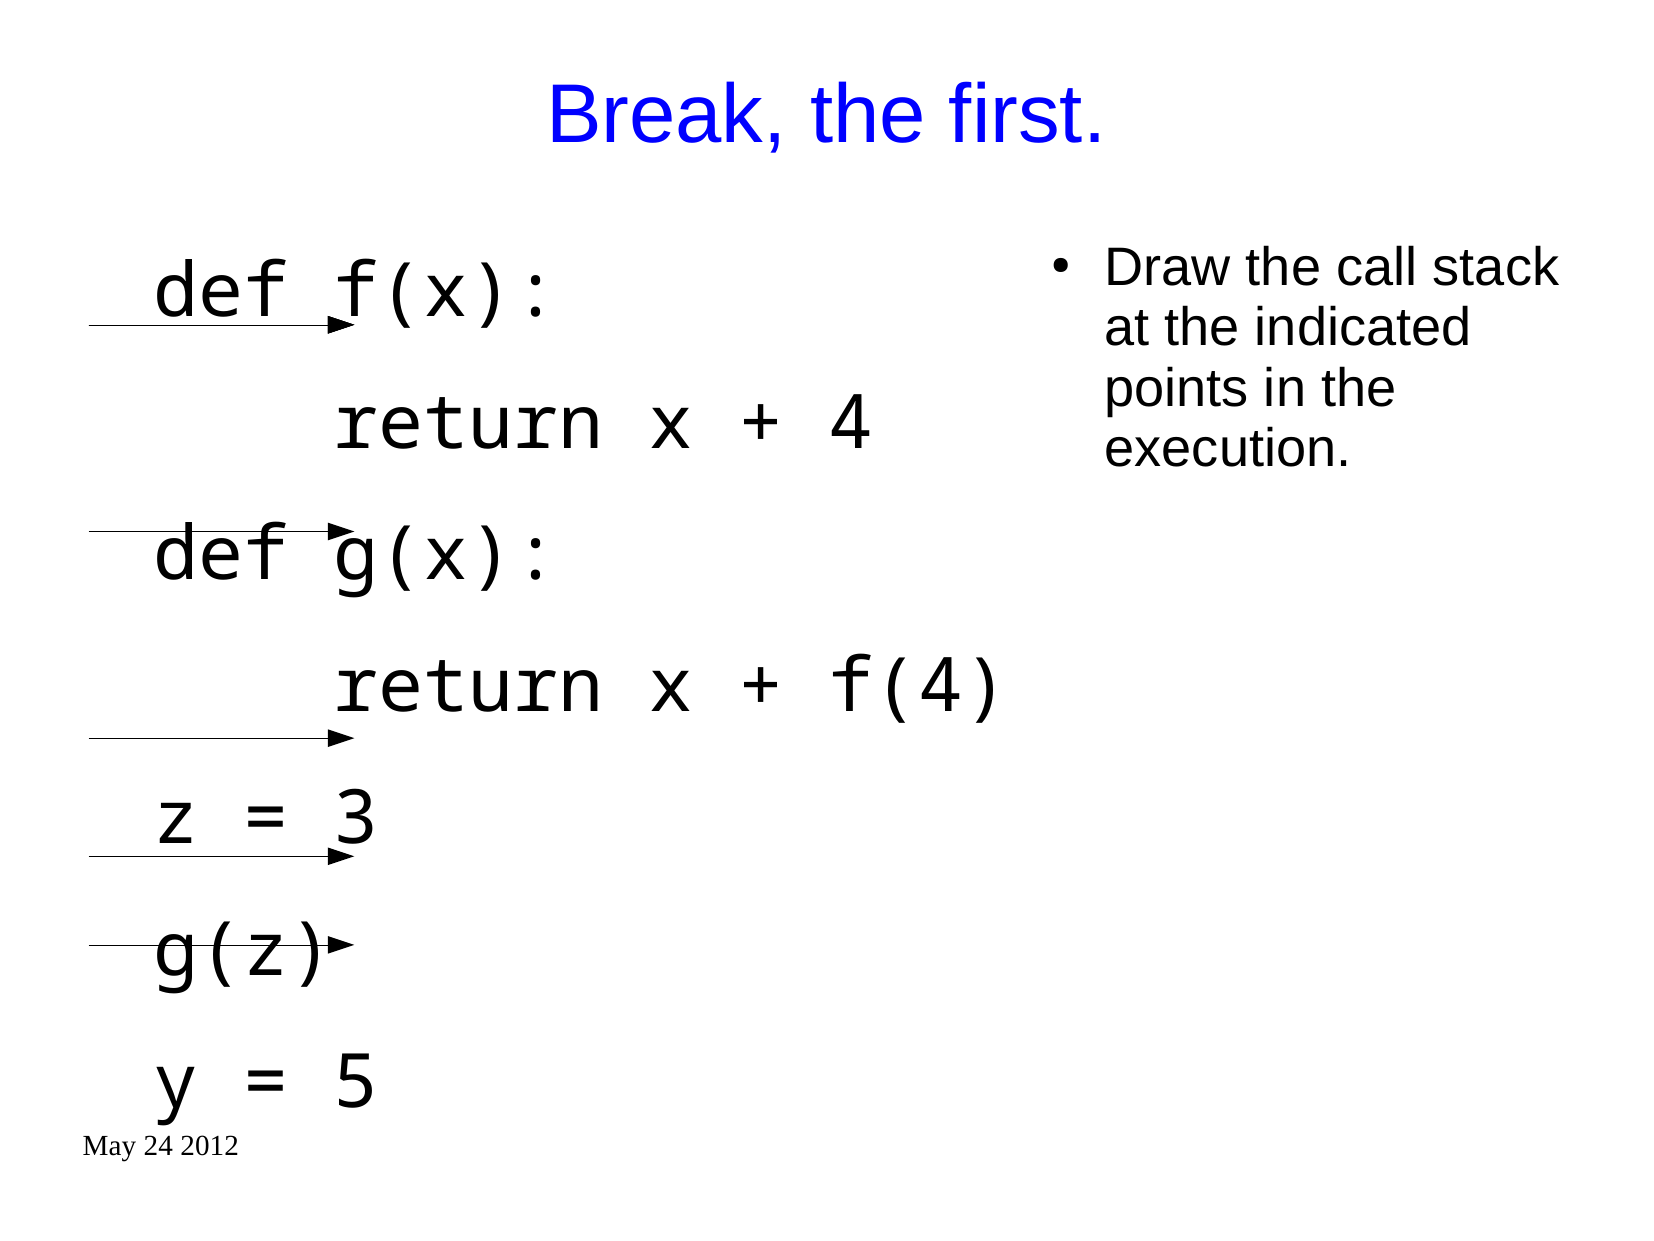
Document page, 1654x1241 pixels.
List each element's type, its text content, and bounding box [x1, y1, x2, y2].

list def f(x): return x + 4 def g(x): return x + f(4) z = 3 g(z) y = 5 [82, 236, 1033, 1109]
list Draw the call stack at the indicated points in the execution. [1033, 236, 1572, 1109]
title Break, the first. [82, 49, 1571, 178]
